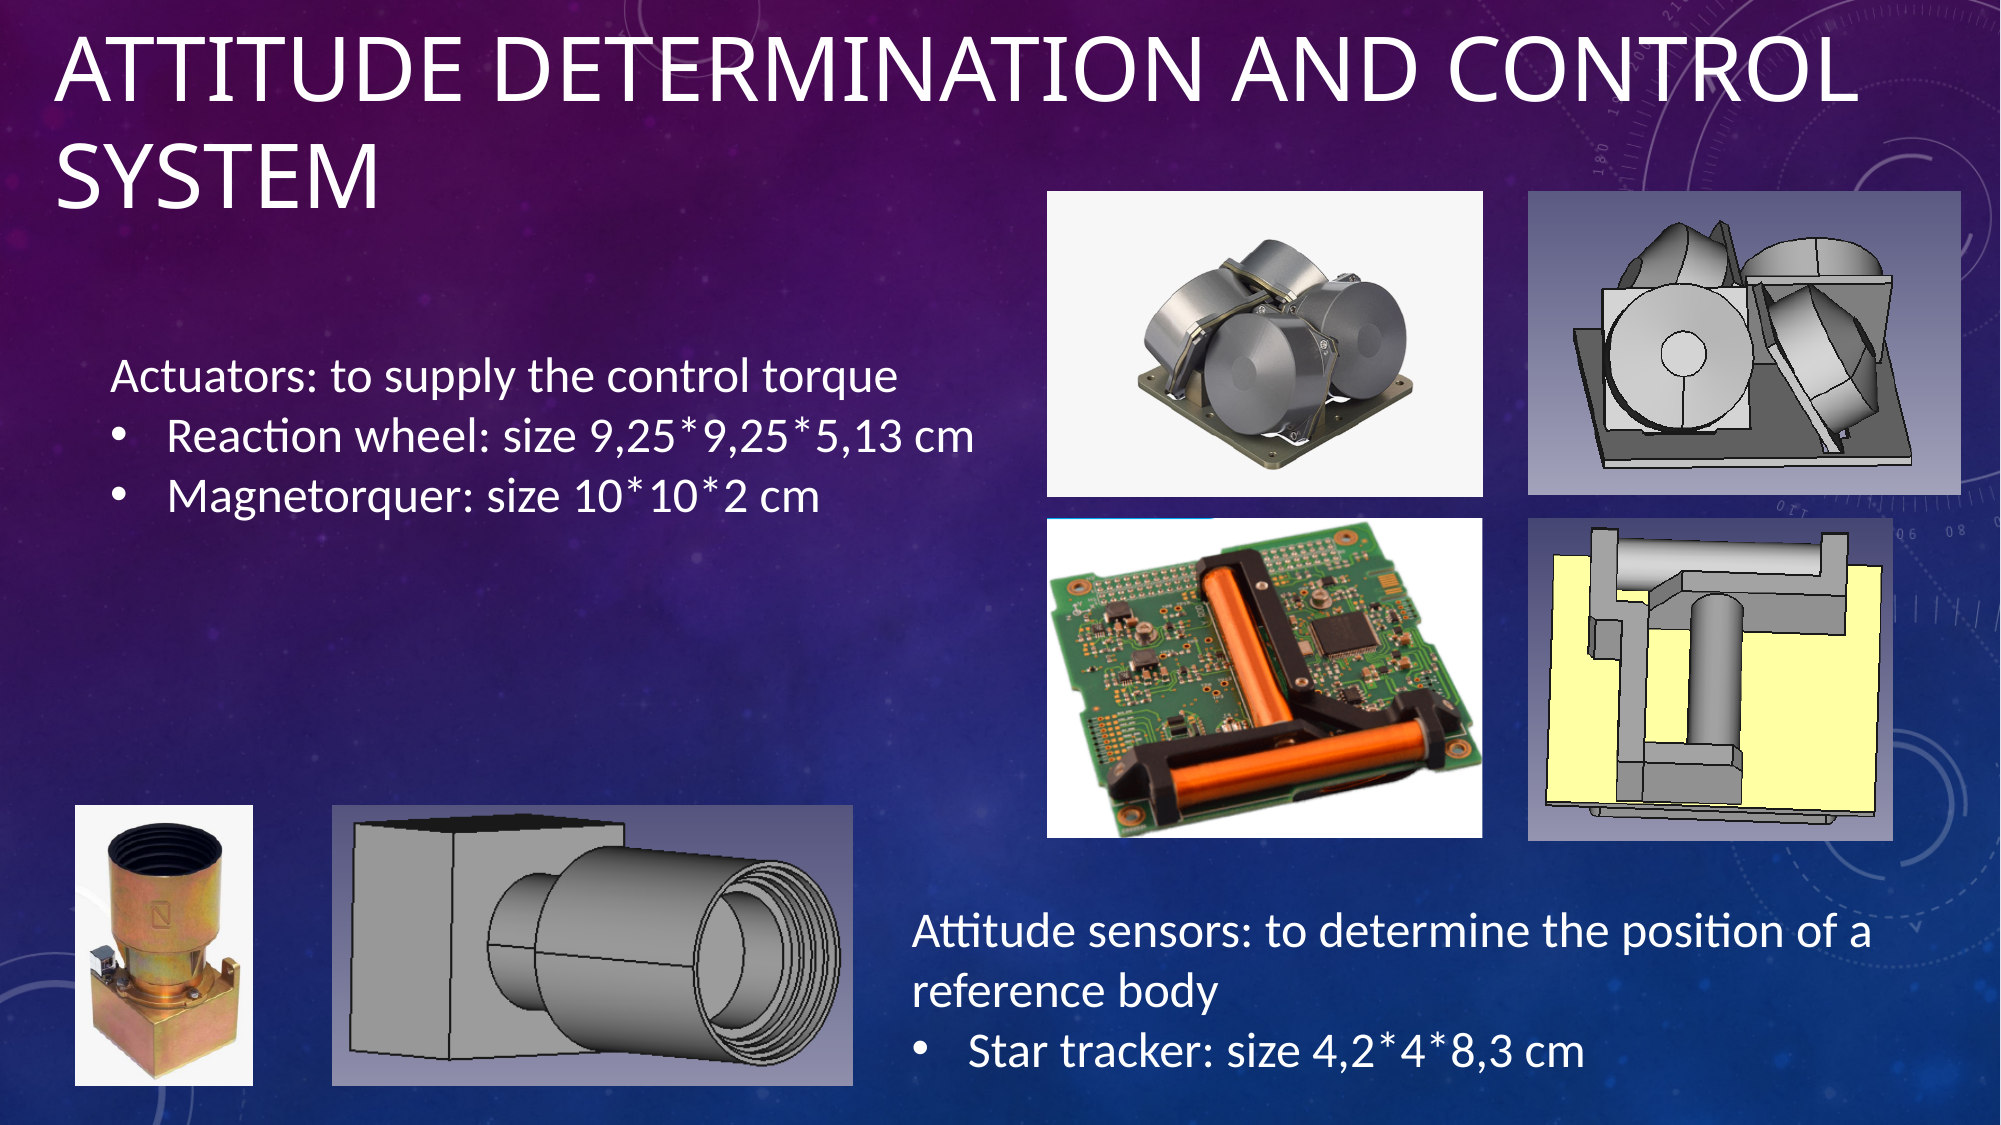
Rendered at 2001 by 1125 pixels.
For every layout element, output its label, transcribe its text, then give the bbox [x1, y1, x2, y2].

text_box Actuators: to supply the control torque Reaction wheel: size 9,25*9,25*5,13 cm Magnetorquer: size 10*10*2 cm [95, 335, 992, 593]
picture [1528, 518, 1893, 841]
picture [1528, 191, 1961, 495]
picture [1047, 518, 1483, 838]
picture [1047, 191, 1483, 497]
picture [332, 805, 853, 1086]
text_box Attitude sensors: to determine the position of a reference body Star tracker: size 4,2*4*8,3 cm [896, 890, 1925, 1087]
title Attitude determination and control system [39, 0, 1944, 239]
picture [75, 805, 253, 1086]
